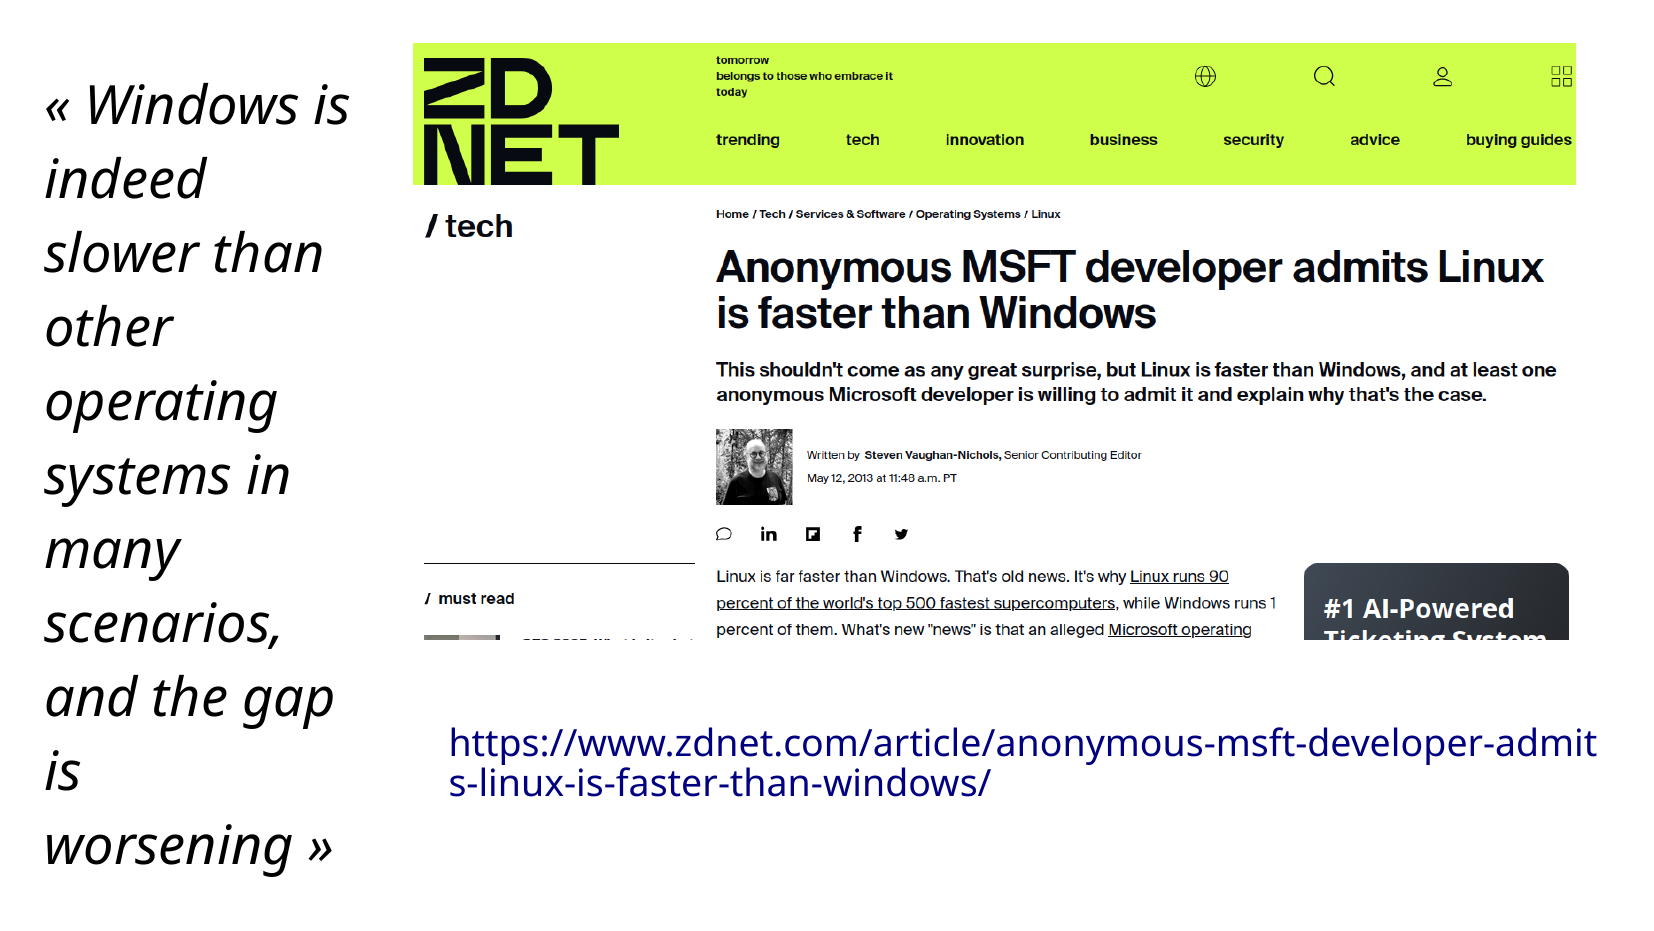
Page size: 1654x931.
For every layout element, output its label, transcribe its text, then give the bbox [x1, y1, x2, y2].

text_box « Windows is indeed slower than other operating systems in many scenarios, and the gap is worsening » [29, 59, 384, 888]
picture [413, 43, 1576, 640]
text_box https://www.zdnet.com/article/anonymous-msft-developer-admits-linux-is-faster-than-windows/ [433, 708, 1625, 826]
